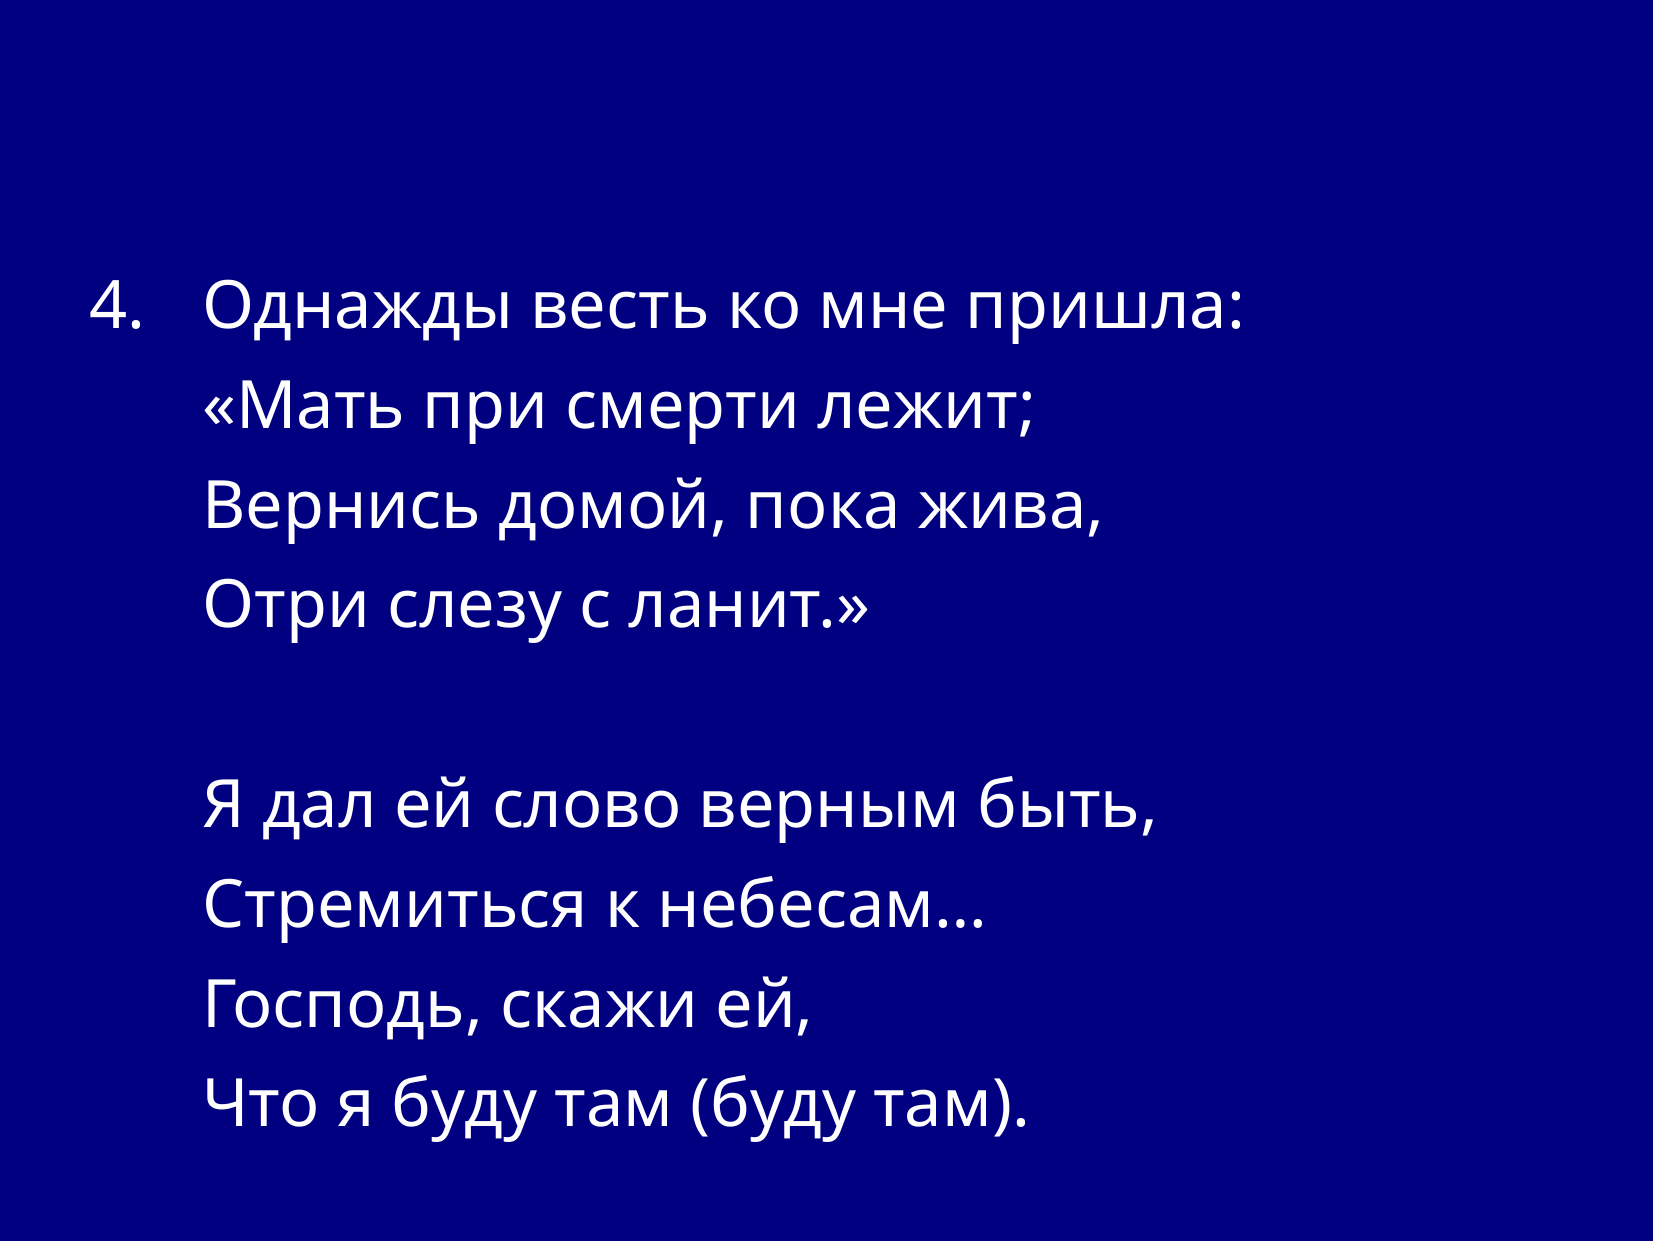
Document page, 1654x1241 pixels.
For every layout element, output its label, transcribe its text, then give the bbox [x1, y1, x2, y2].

text_box 4. Однажды весть ко мне пришла: «Мать при смерти лежит; Вернись домой, пока жива, Отри слезу с ланит.» Я дал ей слово верным быть, Стремиться к небесам… Господь, скажи ей, Что я буду там (буду там). [75, 150, 1576, 1163]
